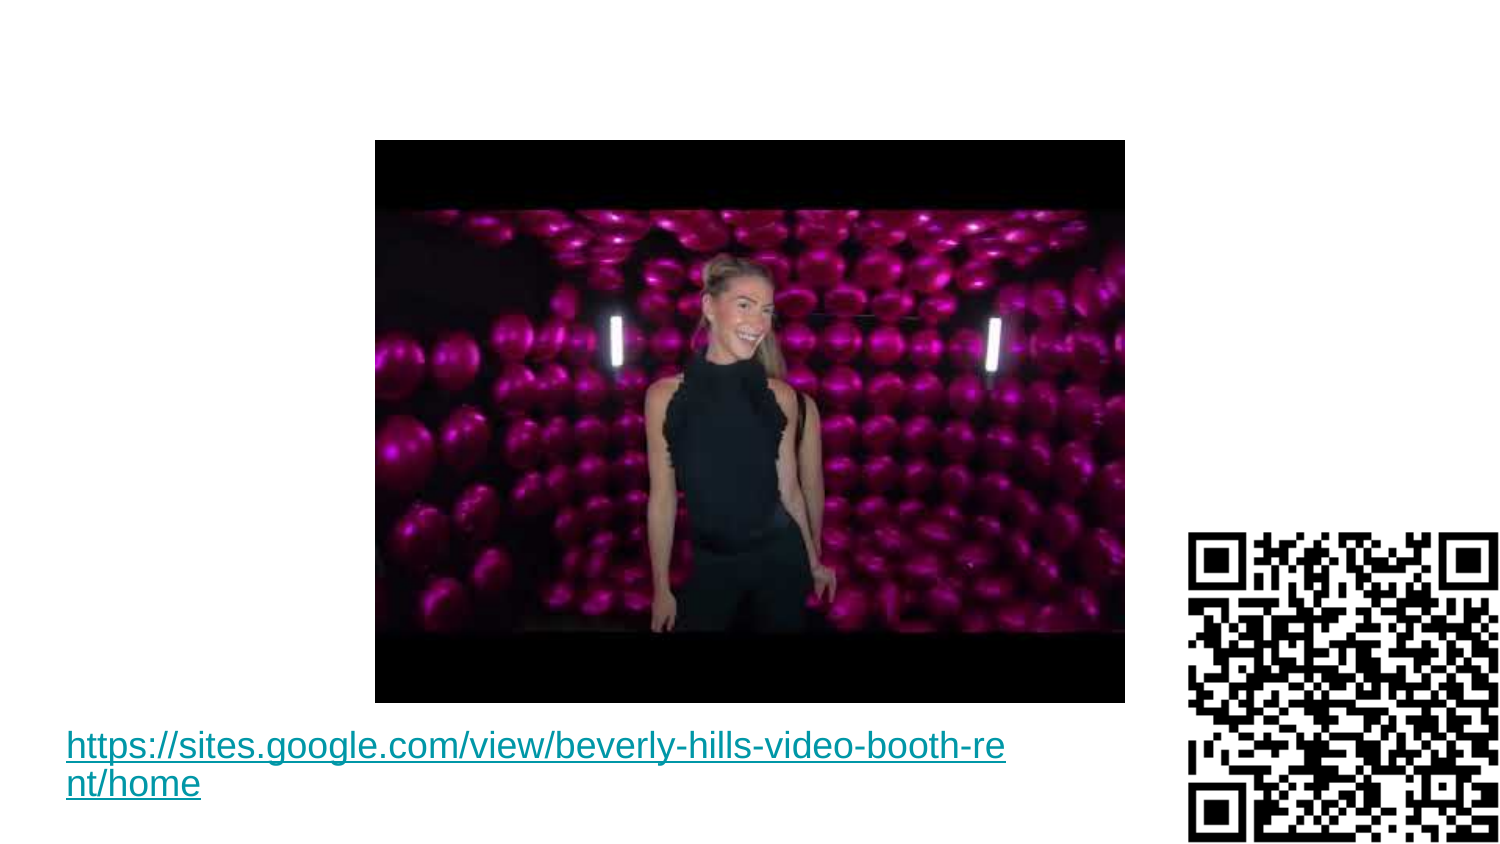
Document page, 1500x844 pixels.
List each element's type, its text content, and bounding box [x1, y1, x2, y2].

picture [1187, 531, 1500, 844]
picture [375, 140, 1125, 704]
list https://sites.google.com/view/beverly-hills-video-booth-rent/home [51, 694, 1036, 794]
